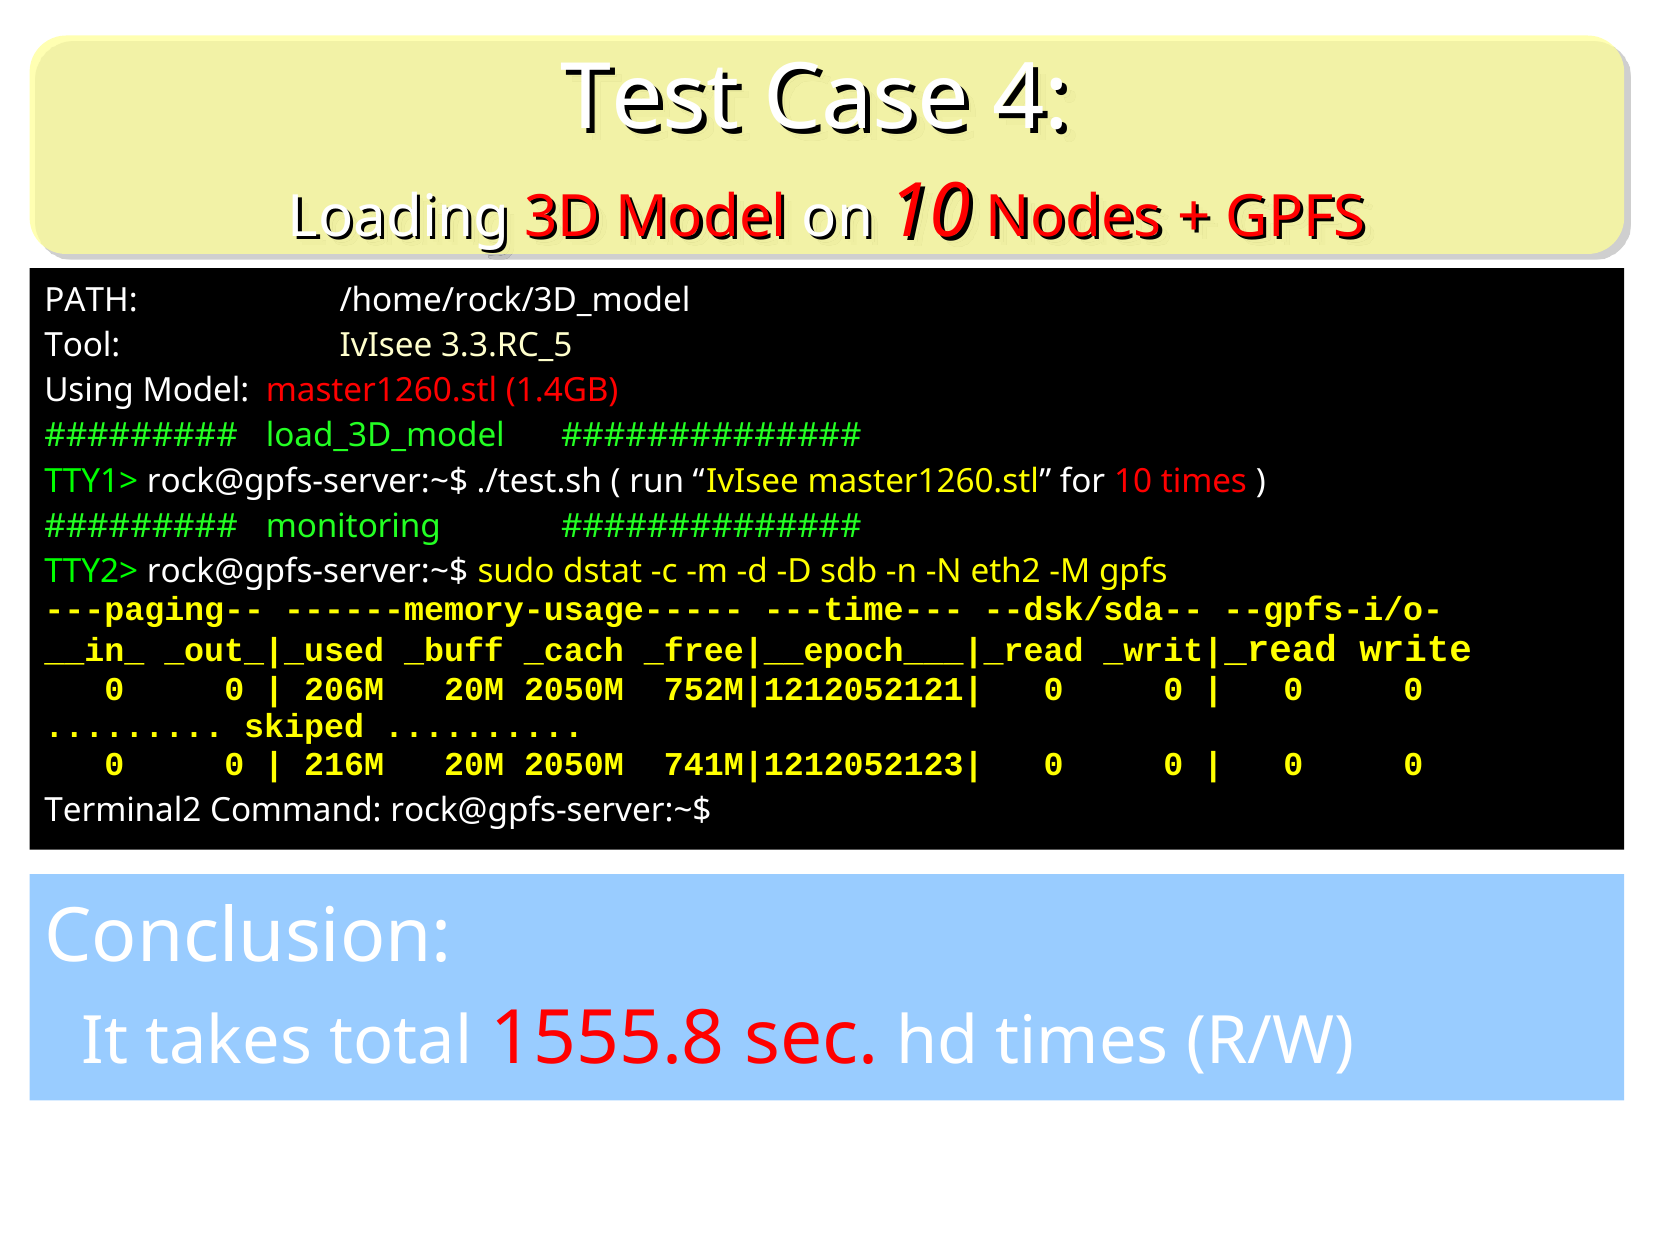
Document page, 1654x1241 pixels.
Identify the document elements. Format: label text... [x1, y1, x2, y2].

text_box PATH: /home/rock/3D_model Tool: IvIsee 3.3.RC_5 Using Model: master1260.stl (1.4GB) ######### load_3D_model ############## TTY1> rock@gpfs-server:~$ ./test.sh ( run “IvIsee master1260.stl” for 10 times ) ######### monitoring ############## TTY2> rock@gpfs-server:~$ sudo dstat -c -m -d -D sdb -n -N eth2 -M gpfs ---paging-- ------memory-usage----- ---time--- --dsk/sda-- --gpfs-i/o- __in_ _out_|_used _buff _cach _free|__epoch___|_read _writ|_read write 0 0 | 206M 20M 2050M 752M|1212052121| 0 0 | 0 0 ......... skiped .......... 0 0 | 216M 20M 2050M 741M|1212052123| 0 0 | 0 0 Terminal2 Command: rock@gpfs-server:~$ [29, 268, 1625, 850]
text_box Conclusion: It takes total 1555.8 sec. hd times (R/W) [29, 874, 1625, 1101]
text_box Test Case 4: Loading 3D Model on 10 Nodes + GPFS [29, 35, 1625, 254]
